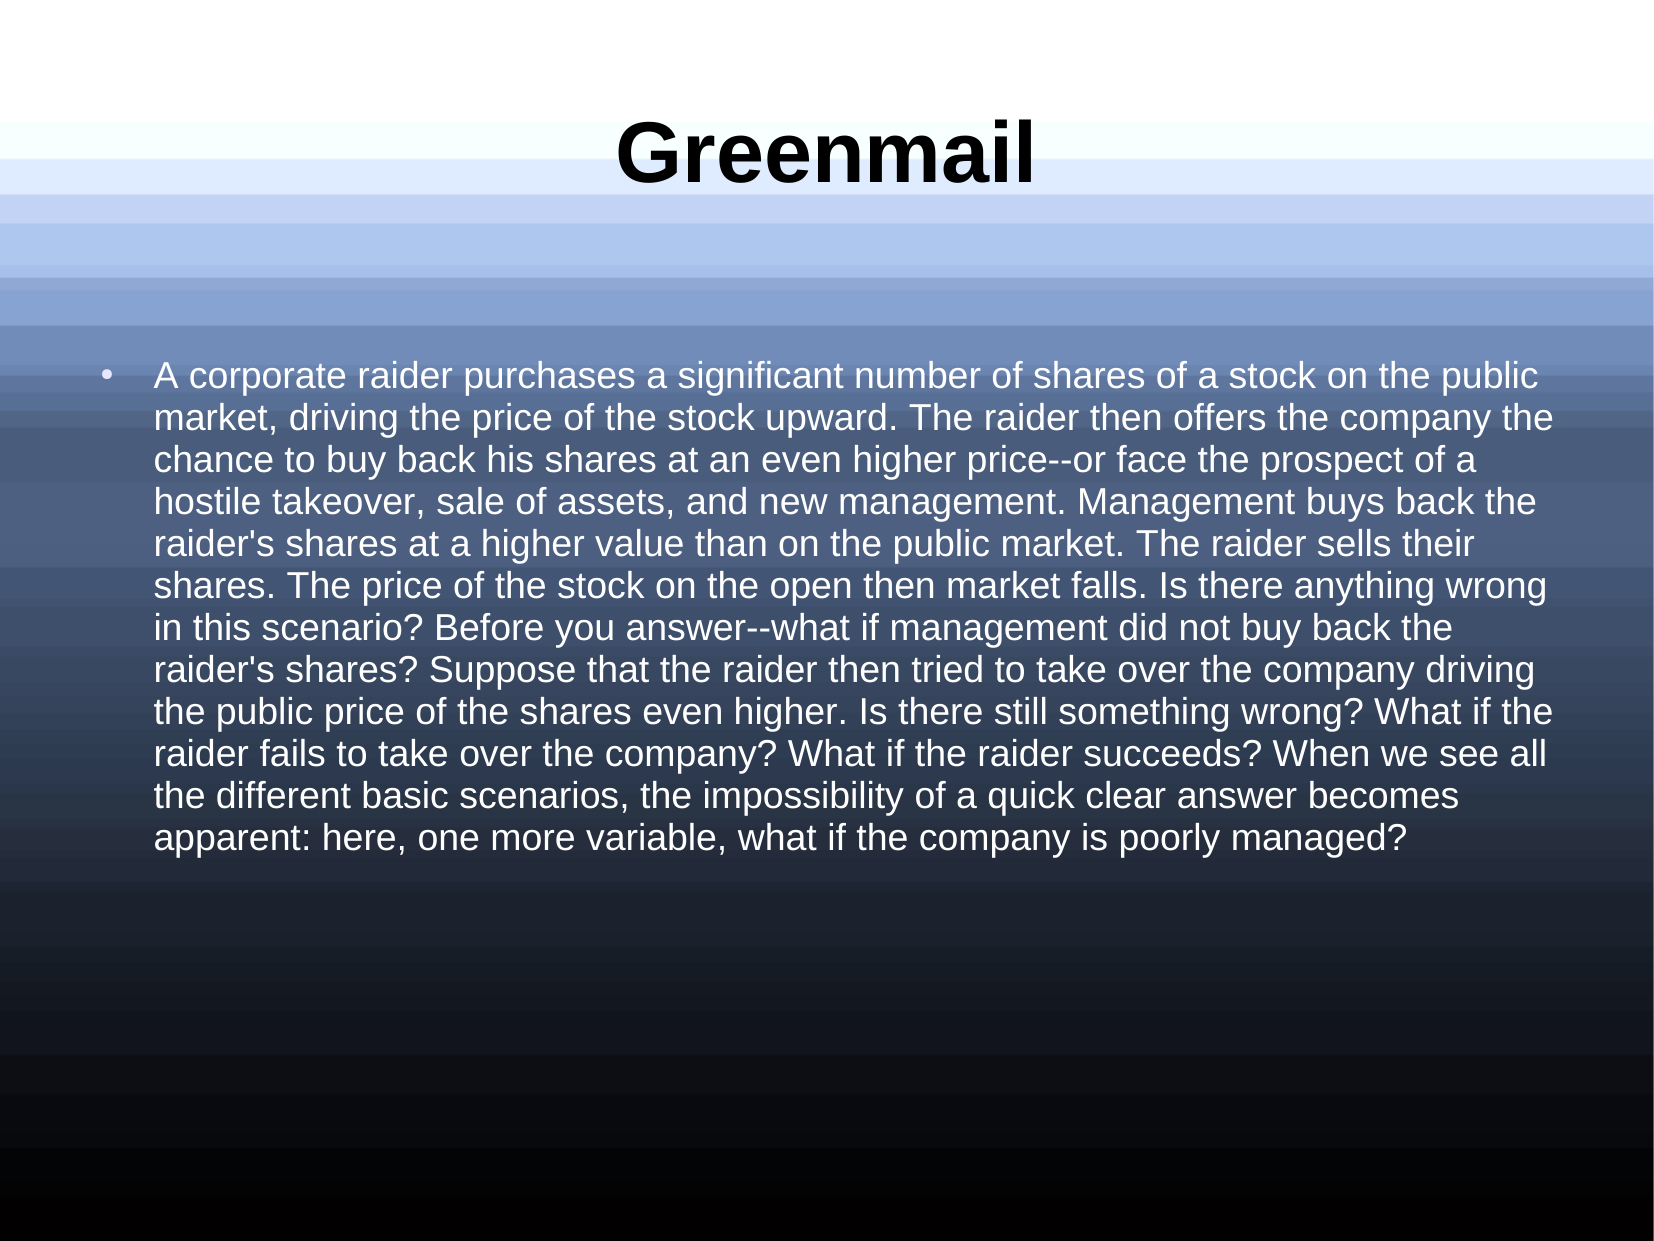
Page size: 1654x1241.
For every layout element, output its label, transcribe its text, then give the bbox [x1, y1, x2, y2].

picture [0, 0, 1654, 1241]
list A corporate raider purchases a significant number of shares of a stock on the public market, driving the price of the stock upward. The raider then offers the company the chance to buy back his shares at an even higher price--or face the prospect of a hostile takeover, sale of assets, and new management. Management buys back the raider's shares at a higher value than on the public market. The raider sells their shares. The price of the stock on the open then market falls. Is there anything wrong in this scenario? Before you answer--what if management did not buy back the raider's shares? Suppose that the raider then tried to take over the company driving the public price of the shares even higher. Is there still something wrong? What if the raider fails to take over the company? What if the raider succeeds? When we see all the different basic scenarios, the impossibility of a quick clear answer becomes apparent: here, one more variable, what if the company is poorly managed? [82, 354, 1571, 1241]
title Greenmail [82, 49, 1571, 257]
